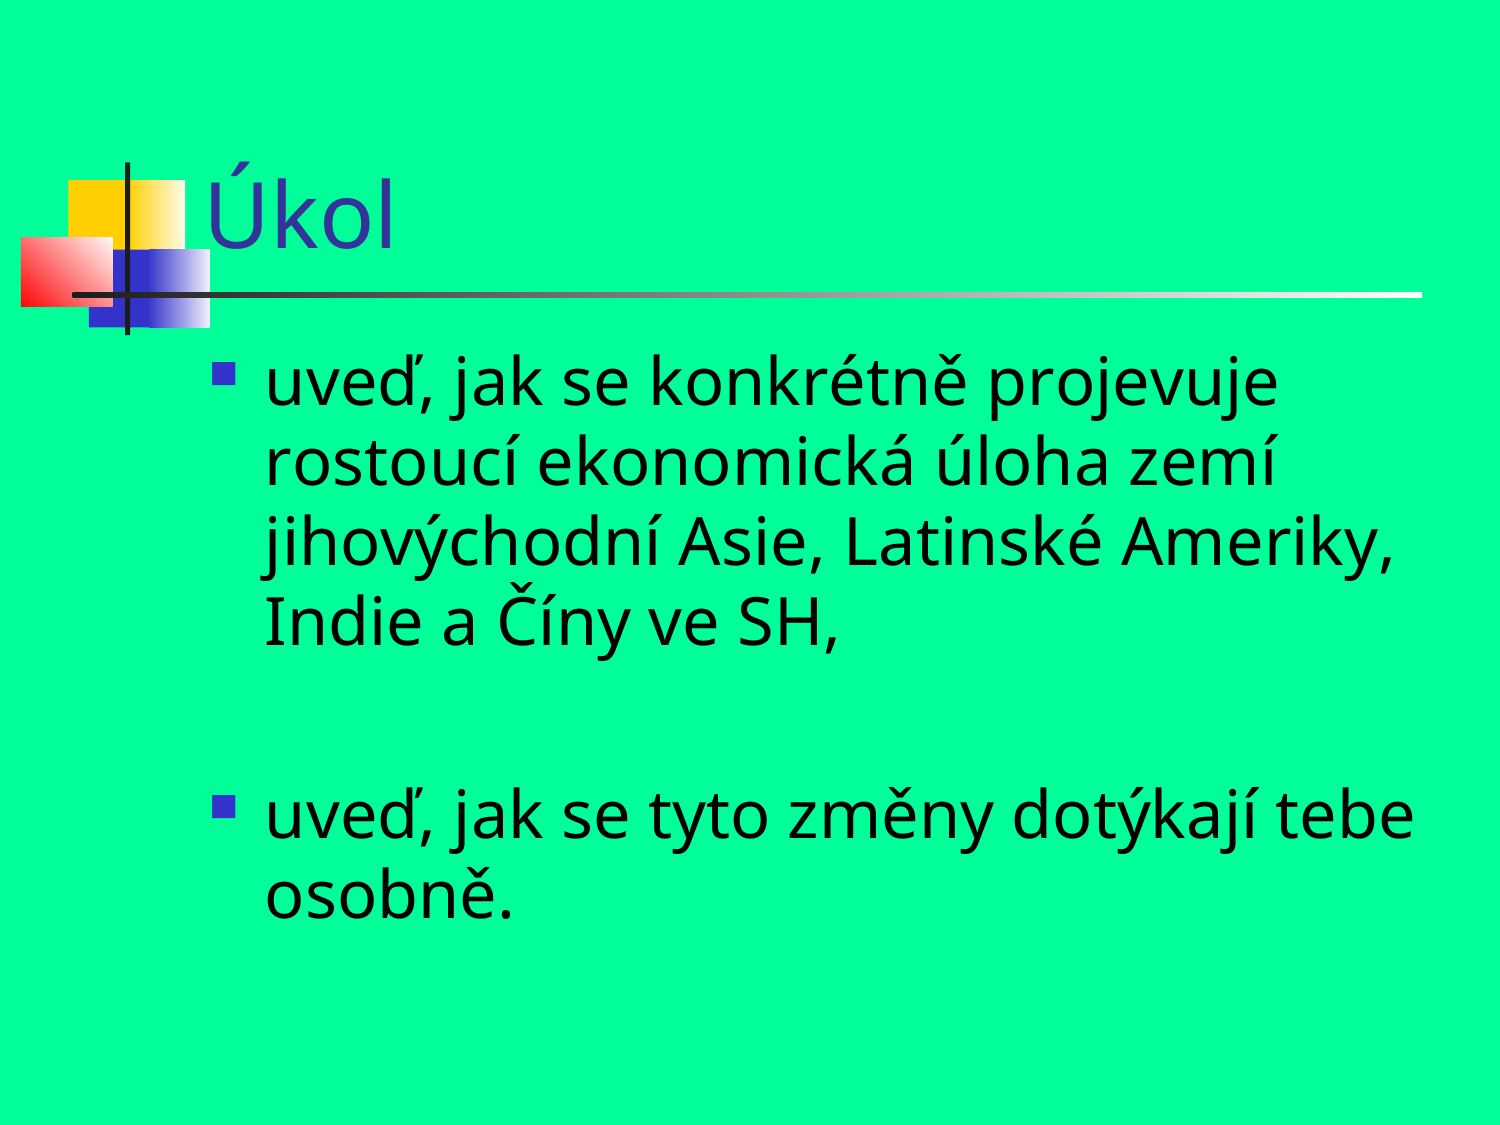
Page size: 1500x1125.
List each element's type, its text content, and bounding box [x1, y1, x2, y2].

title Úkol [188, 35, 1468, 276]
list uveď, jak se konkrétně projevuje rostoucí ekonomická úloha zemí jihovýchodní Asie, Latinské Ameriky, Indie a Číny ve SH, uveď, jak se tyto změny dotýkají tebe osobně. [193, 331, 1469, 1007]
